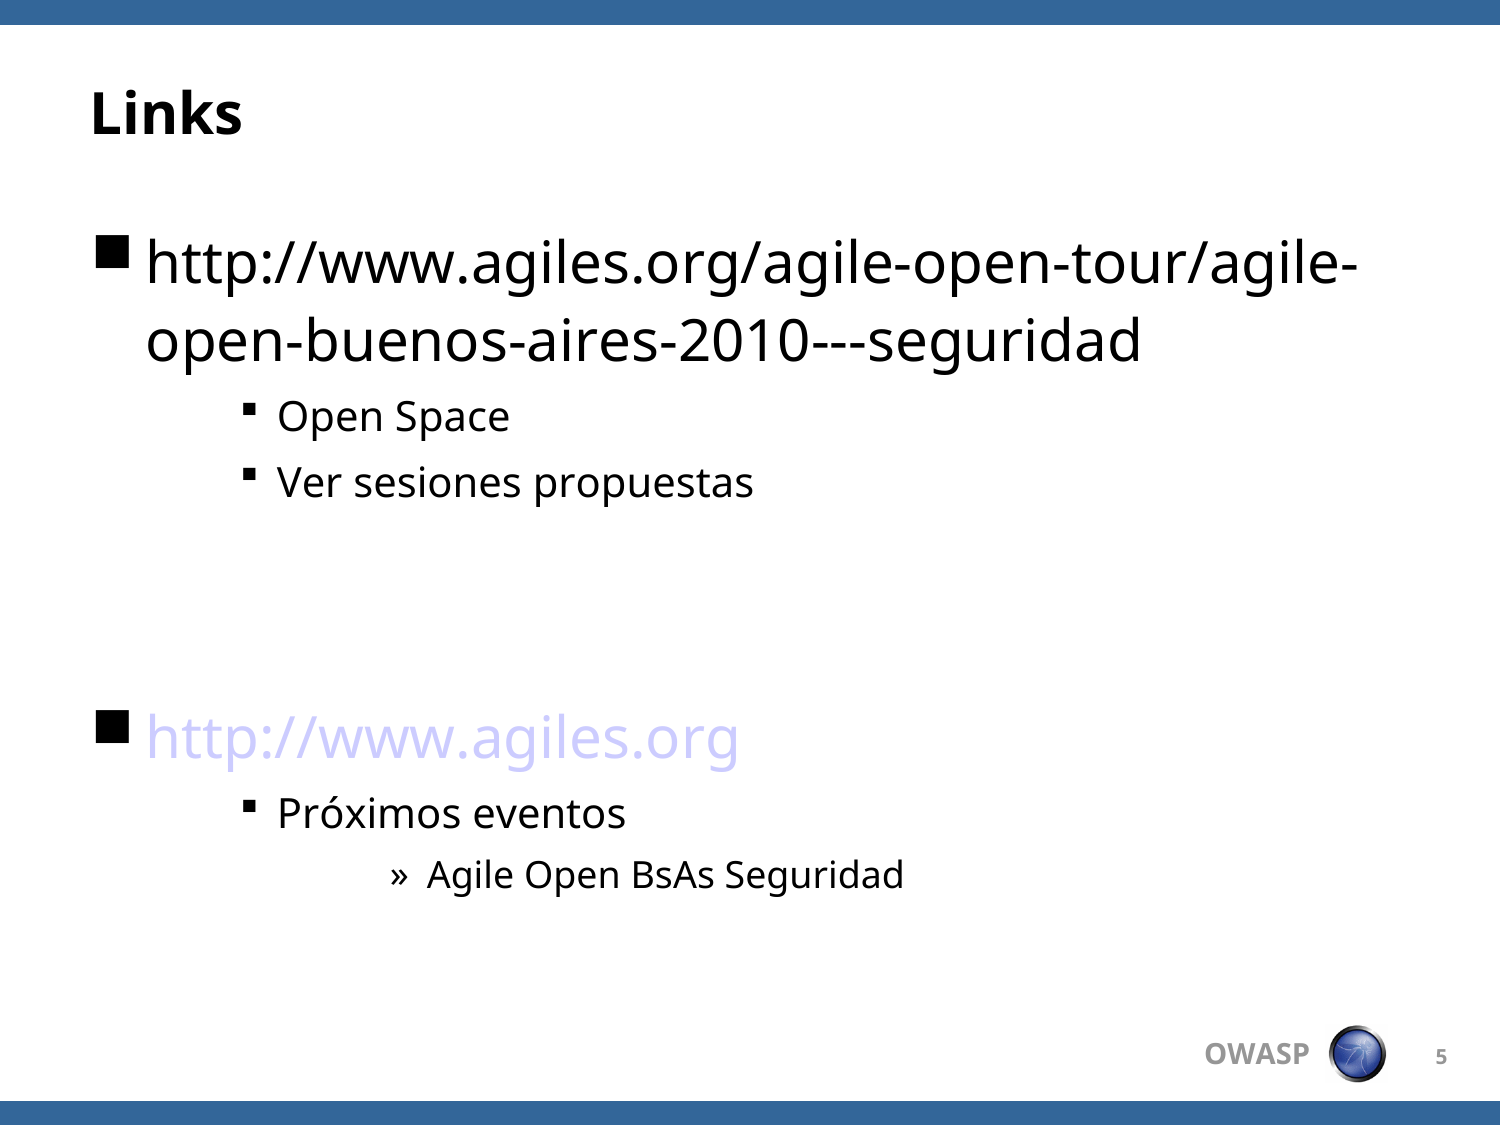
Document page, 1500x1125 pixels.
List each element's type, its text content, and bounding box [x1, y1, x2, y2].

picture [1325, 1024, 1388, 1083]
title Links [75, 37, 1426, 183]
list http://www.agiles.org/agile-open-tour/agile-open-buenos-aires-2010---seguridad Open Space Ver sesiones propuestas http://www.agiles.org Próximos eventos Agile Open BsAs Seguridad [75, 212, 1426, 1005]
